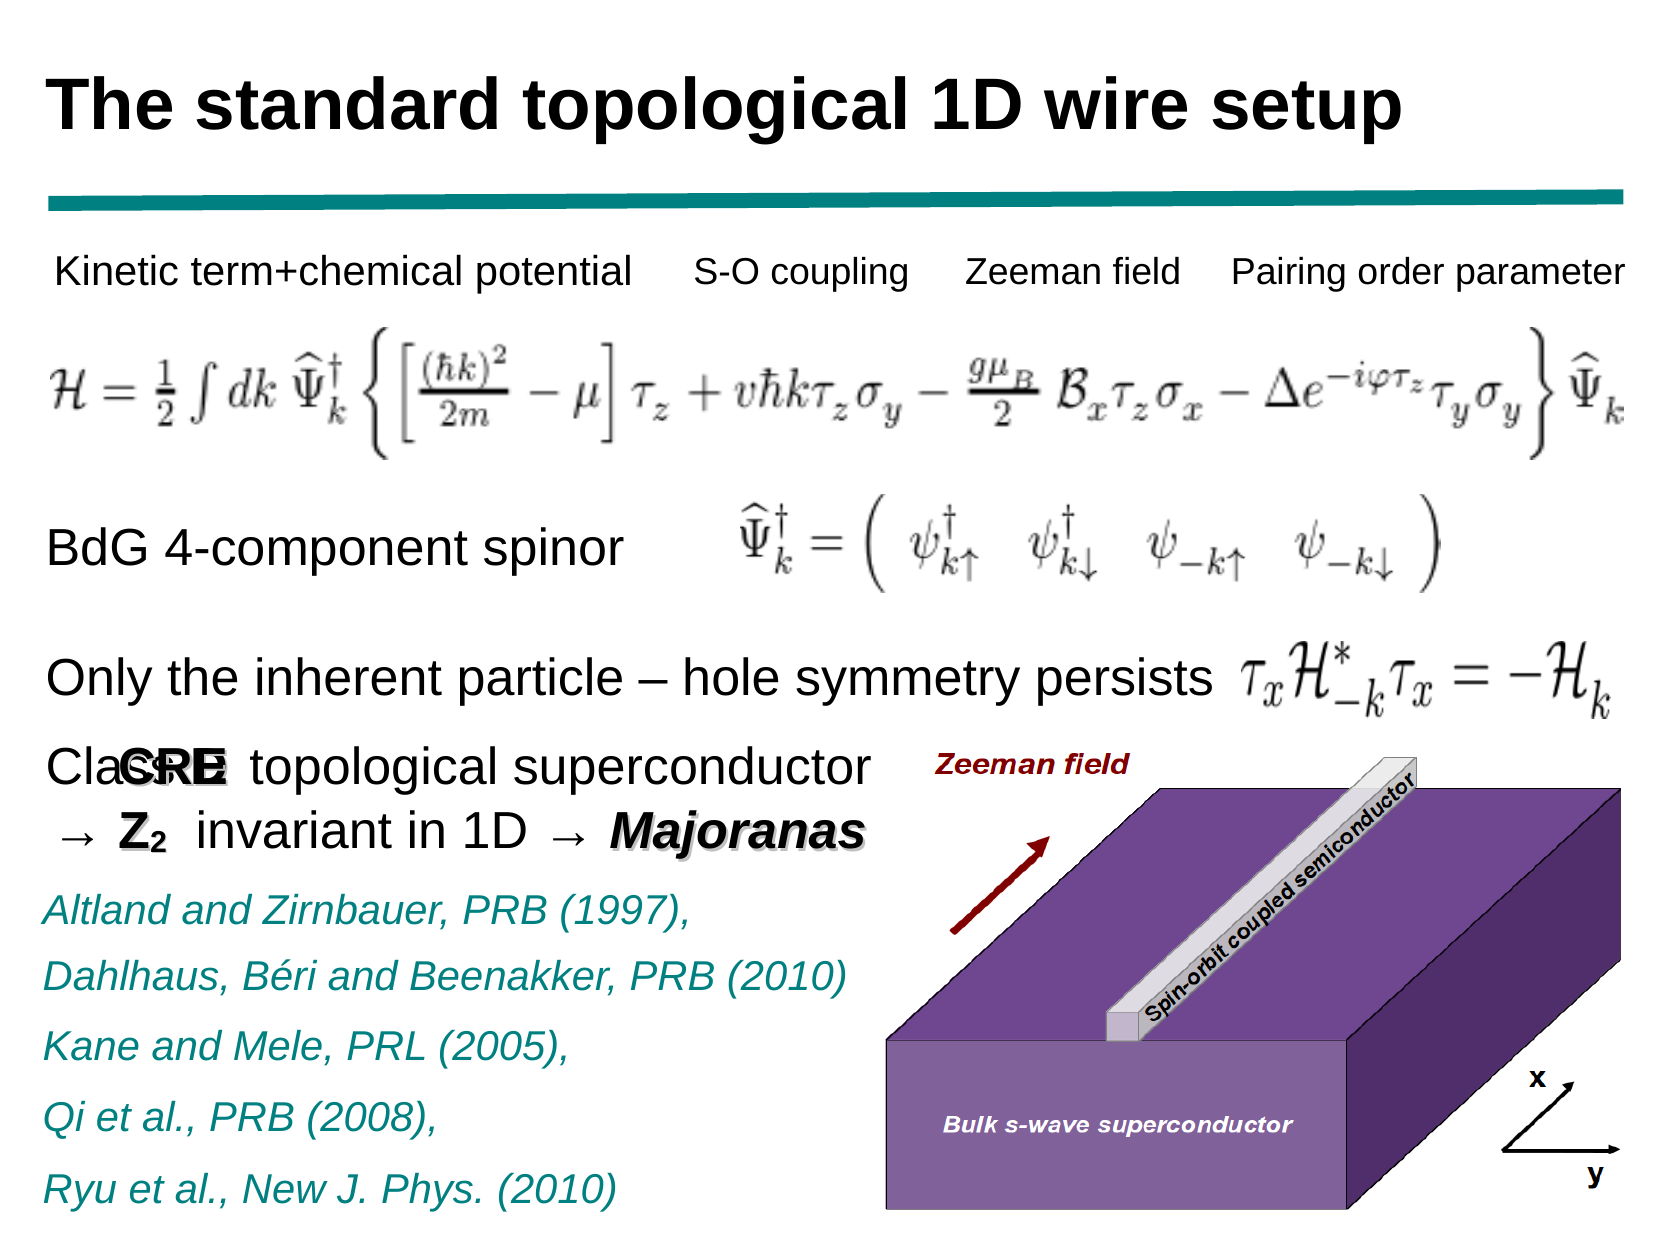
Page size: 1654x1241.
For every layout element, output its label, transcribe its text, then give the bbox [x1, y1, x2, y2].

picture [740, 494, 1441, 593]
picture [50, 327, 1624, 460]
text_box Altland and Zirnbauer, PRB (1997), [27, 879, 760, 945]
text_box Kinetic term+chemical potential [39, 240, 648, 302]
text_box S-O coupling [678, 243, 925, 301]
text_box BdG 4-component spinor [30, 511, 640, 584]
text_box The standard topological 1D wire setup [30, 35, 1636, 160]
text_box Pairing order parameter [1216, 243, 1641, 301]
text_box → Z2 invariant in 1D → Majoranas [36, 794, 896, 886]
text_box CRE [31, 729, 258, 804]
picture [1241, 641, 1611, 719]
text_box Zeeman field [950, 243, 1197, 301]
text_box Dahlhaus, Béri and Beenakker, PRB (2010) [27, 945, 865, 1011]
text_box Kane and Mele, PRL (2005), Qi et al., PRB (2008), Ryu et al., New J. Phys. (2010) [27, 1015, 760, 1241]
text_box Only the inherent particle – hole symmetry persists [30, 641, 1241, 714]
picture [885, 744, 1621, 1210]
text_box topological superconductor [219, 729, 887, 803]
